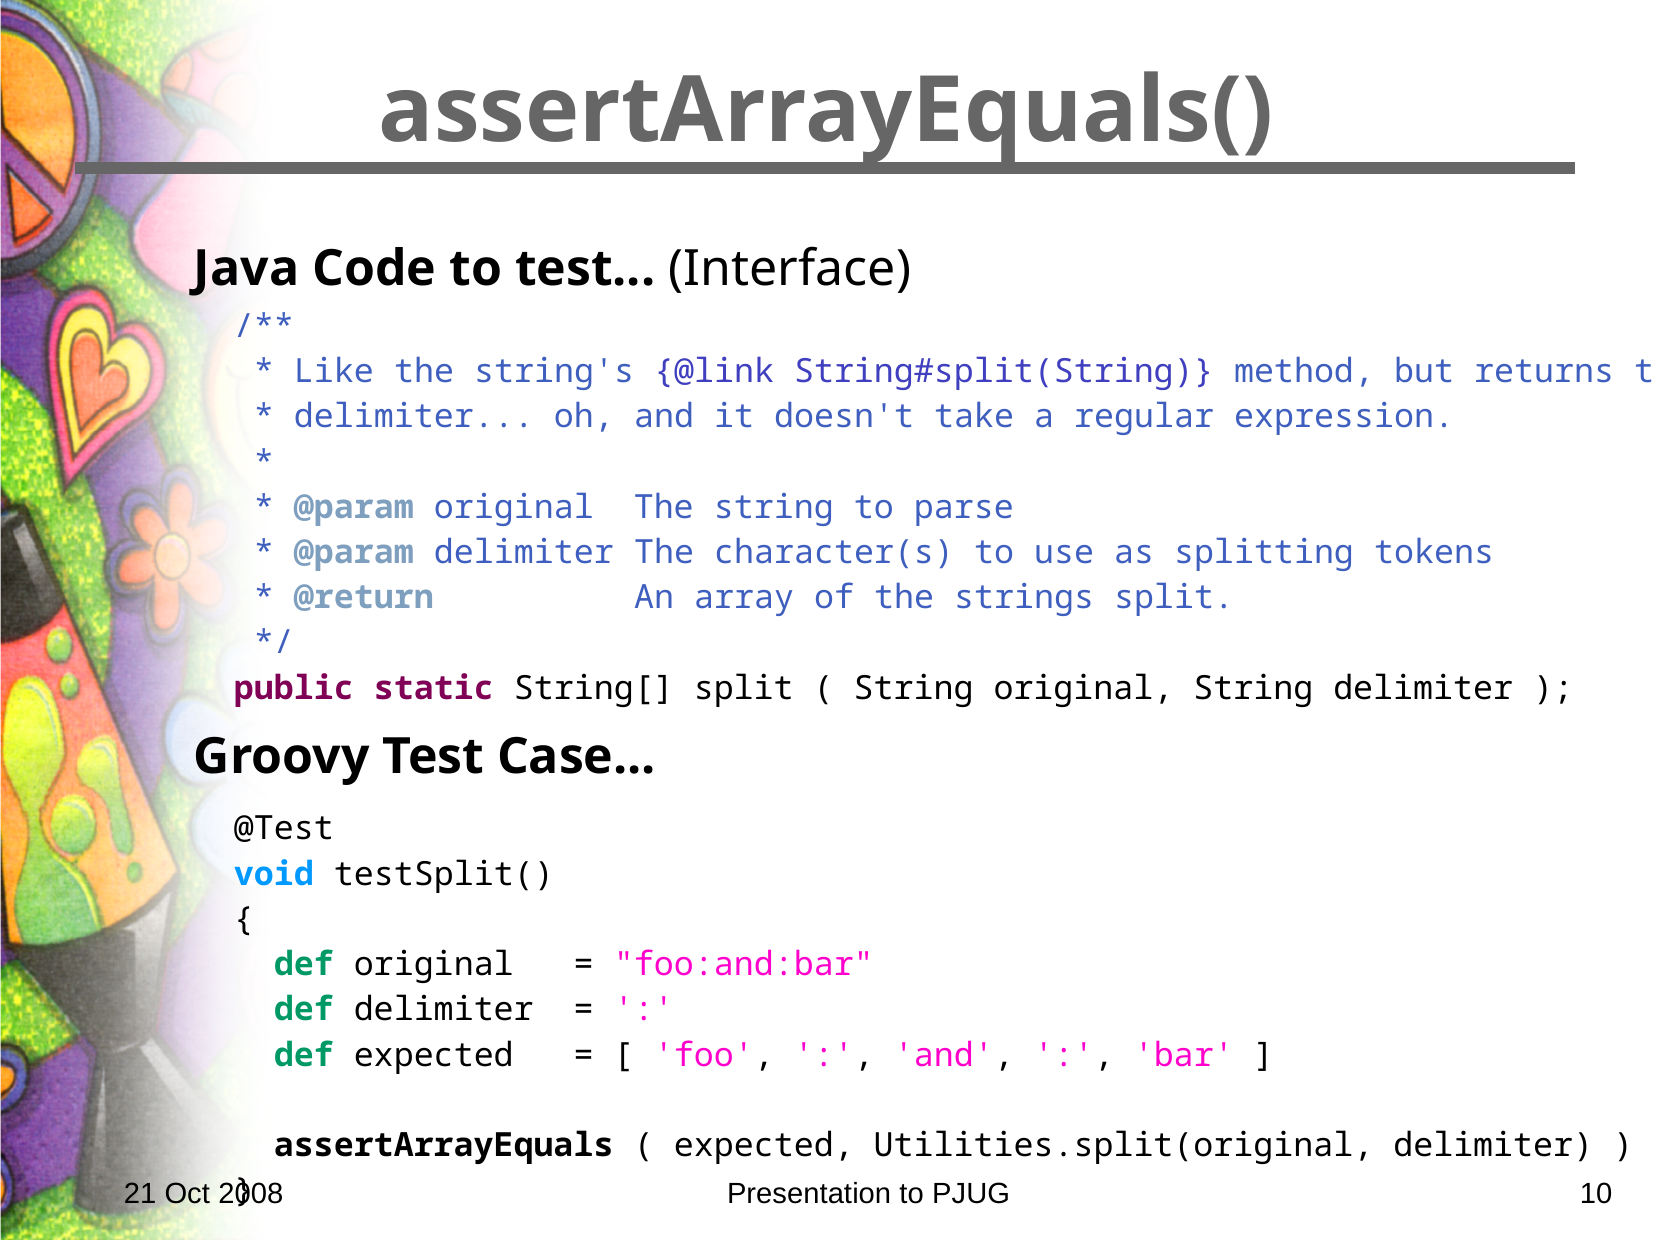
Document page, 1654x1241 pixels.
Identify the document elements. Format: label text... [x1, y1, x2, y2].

title assertArrayEquals() [82, 2, 1571, 210]
picture [0, 0, 413, 1240]
text_box Java Code to test... (Interface) [179, 225, 1089, 301]
text_box @Test void testSplit() { def original = "foo:and:bar" def delimiter = ':' def expected = [ 'foo', ':', 'and', ':', 'bar' ] assertArrayEquals ( expected, Utilities.split(original, delimiter) ) } [179, 796, 1523, 1161]
text_box Groovy Test Case... [179, 712, 1089, 789]
text_box /** * Like the string's {@link String#split(String)} method, but returns the * delimiter... oh, and it doesn't take a regular expression. * * @param original The string to parse * @param delimiter The character(s) to use as splitting tokens * @return An array of the strings split. */ public static String[] split ( String original, String delimiter ); [179, 294, 1578, 658]
